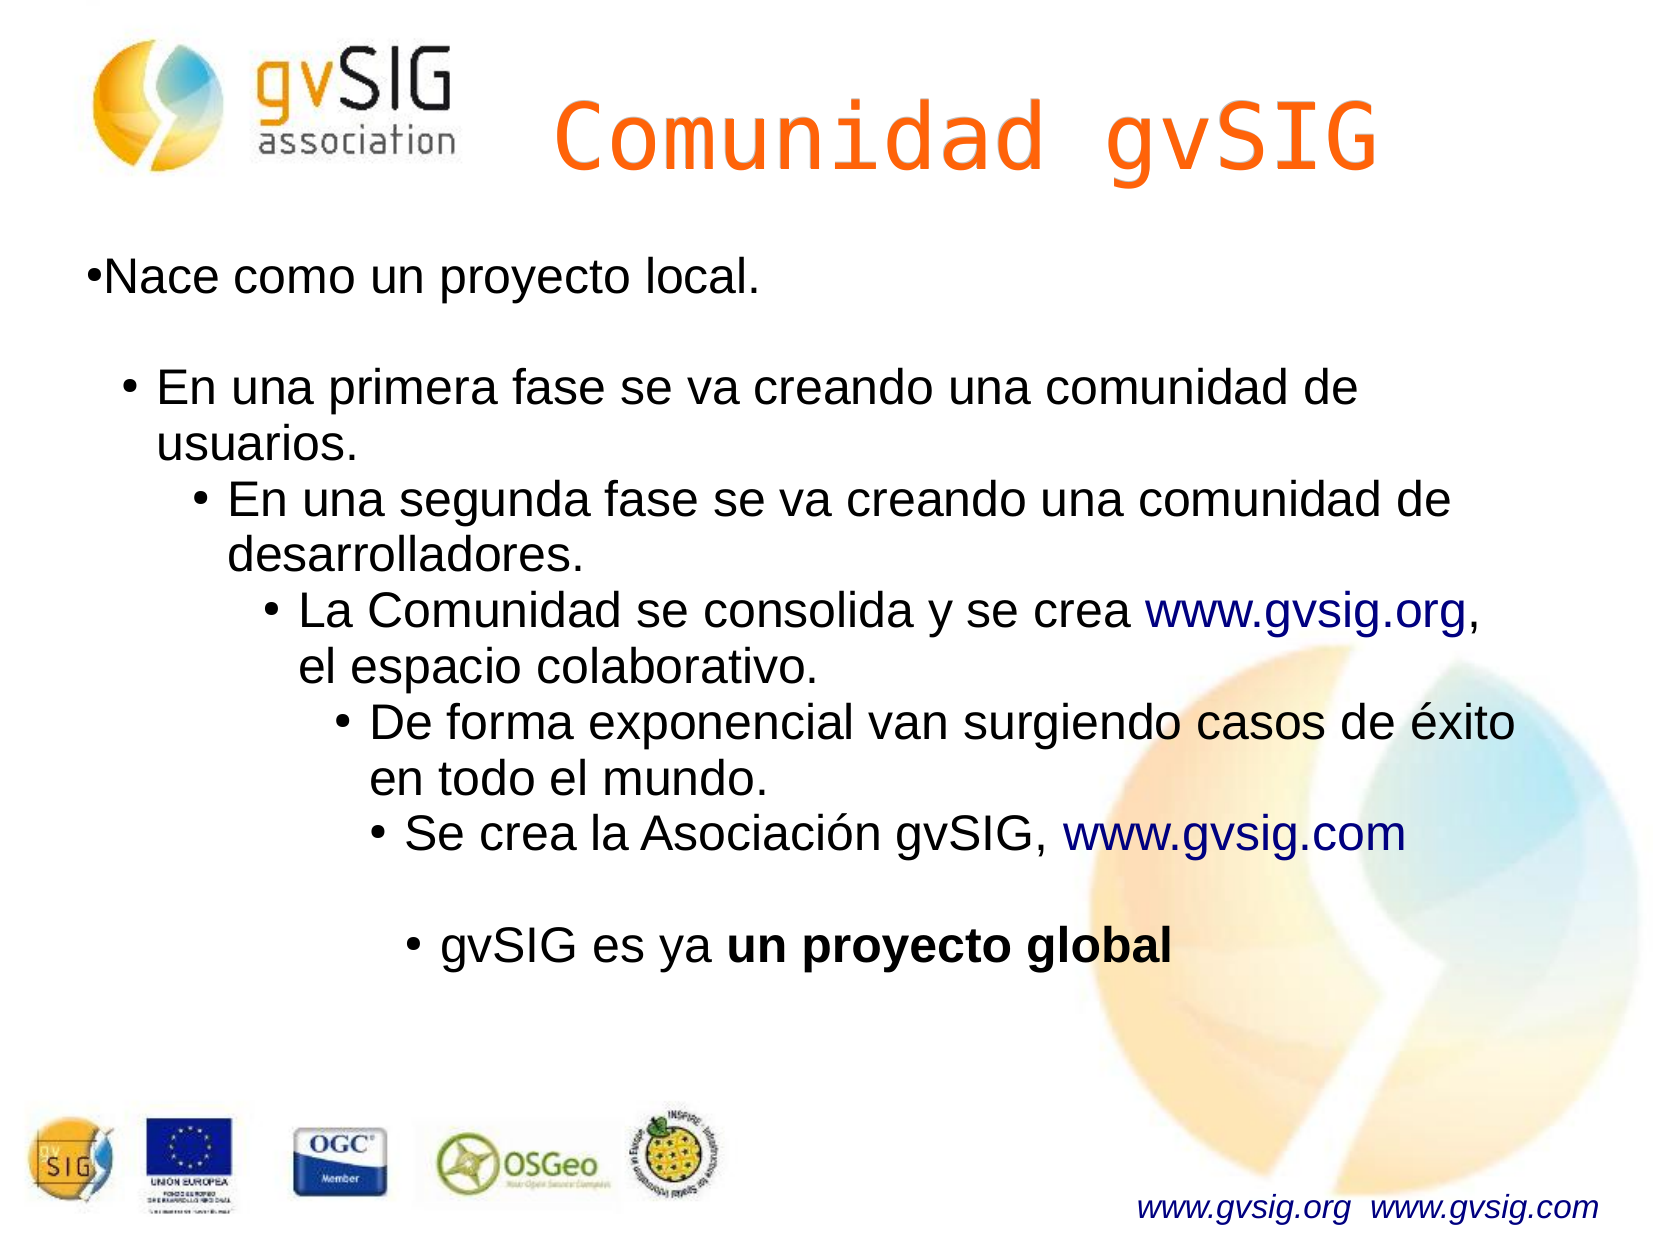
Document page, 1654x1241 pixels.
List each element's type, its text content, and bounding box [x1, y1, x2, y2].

picture [1453, 1202, 1463, 1216]
picture [1557, 1202, 1567, 1216]
picture [1336, 1202, 1346, 1216]
picture [1377, 1205, 1384, 1217]
picture [1143, 1205, 1150, 1217]
picture [1279, 1202, 1289, 1216]
picture [1424, 1205, 1431, 1217]
picture [1411, 1201, 1420, 1217]
picture [1575, 1202, 1584, 1217]
text_box Nace como un proyecto local. En una primera fase se va creando una comunidad de usuarios. En una segunda fase se va creando una comunidad de desarrolladores. La Comunidad se consolida y se crea www.gvsig.org, el espacio colaborativo. De forma exponencial van surgiendo casos de éxito en todo el mundo. Se crea la Asociación gvSIG, www.gvsig.com gvSIG es ya un proyecto global [70, 240, 1548, 1105]
picture [1512, 1202, 1522, 1216]
picture [0, 0, 1653, 1217]
picture [1307, 1202, 1317, 1216]
picture [1220, 1202, 1230, 1216]
picture [1167, 1205, 1174, 1217]
picture [1178, 1201, 1187, 1217]
picture [1400, 1205, 1407, 1217]
picture [1154, 1201, 1163, 1217]
picture [1585, 1202, 1594, 1217]
picture [1191, 1205, 1198, 1217]
text_box Comunidad gvSIG [260, 77, 1654, 199]
picture [1388, 1203, 1396, 1217]
